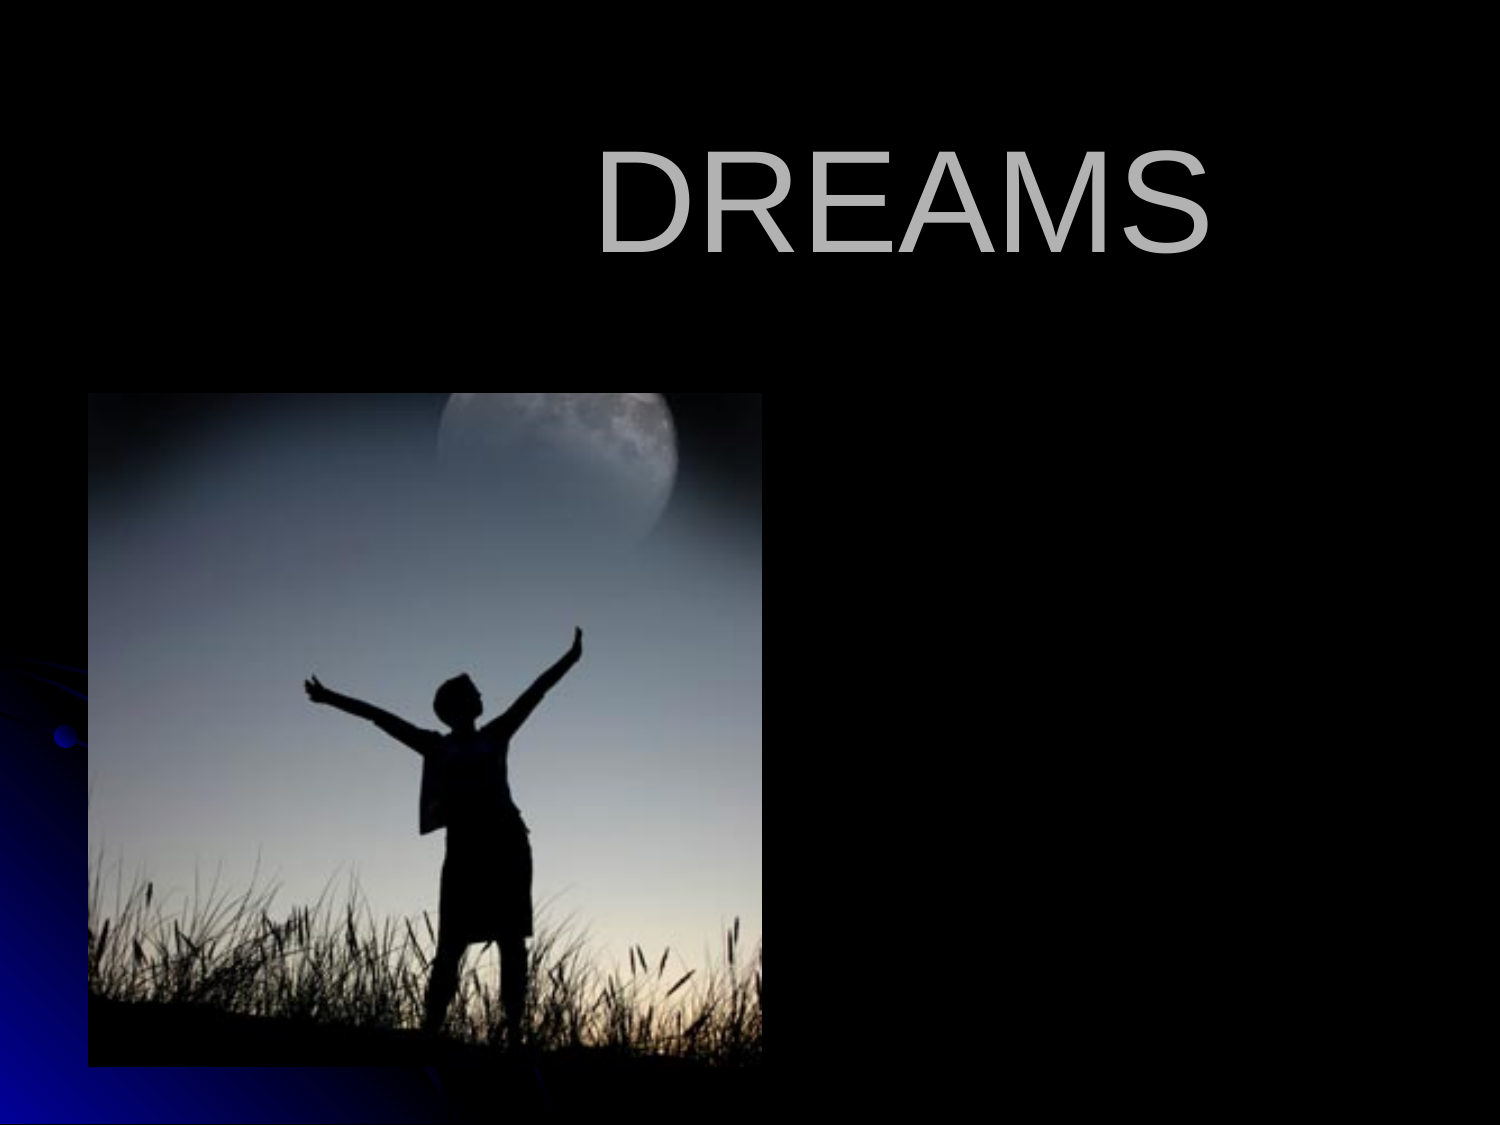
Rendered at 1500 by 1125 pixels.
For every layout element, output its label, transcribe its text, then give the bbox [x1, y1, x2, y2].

title DREAMS [265, 66, 1500, 322]
picture [88, 393, 762, 1067]
